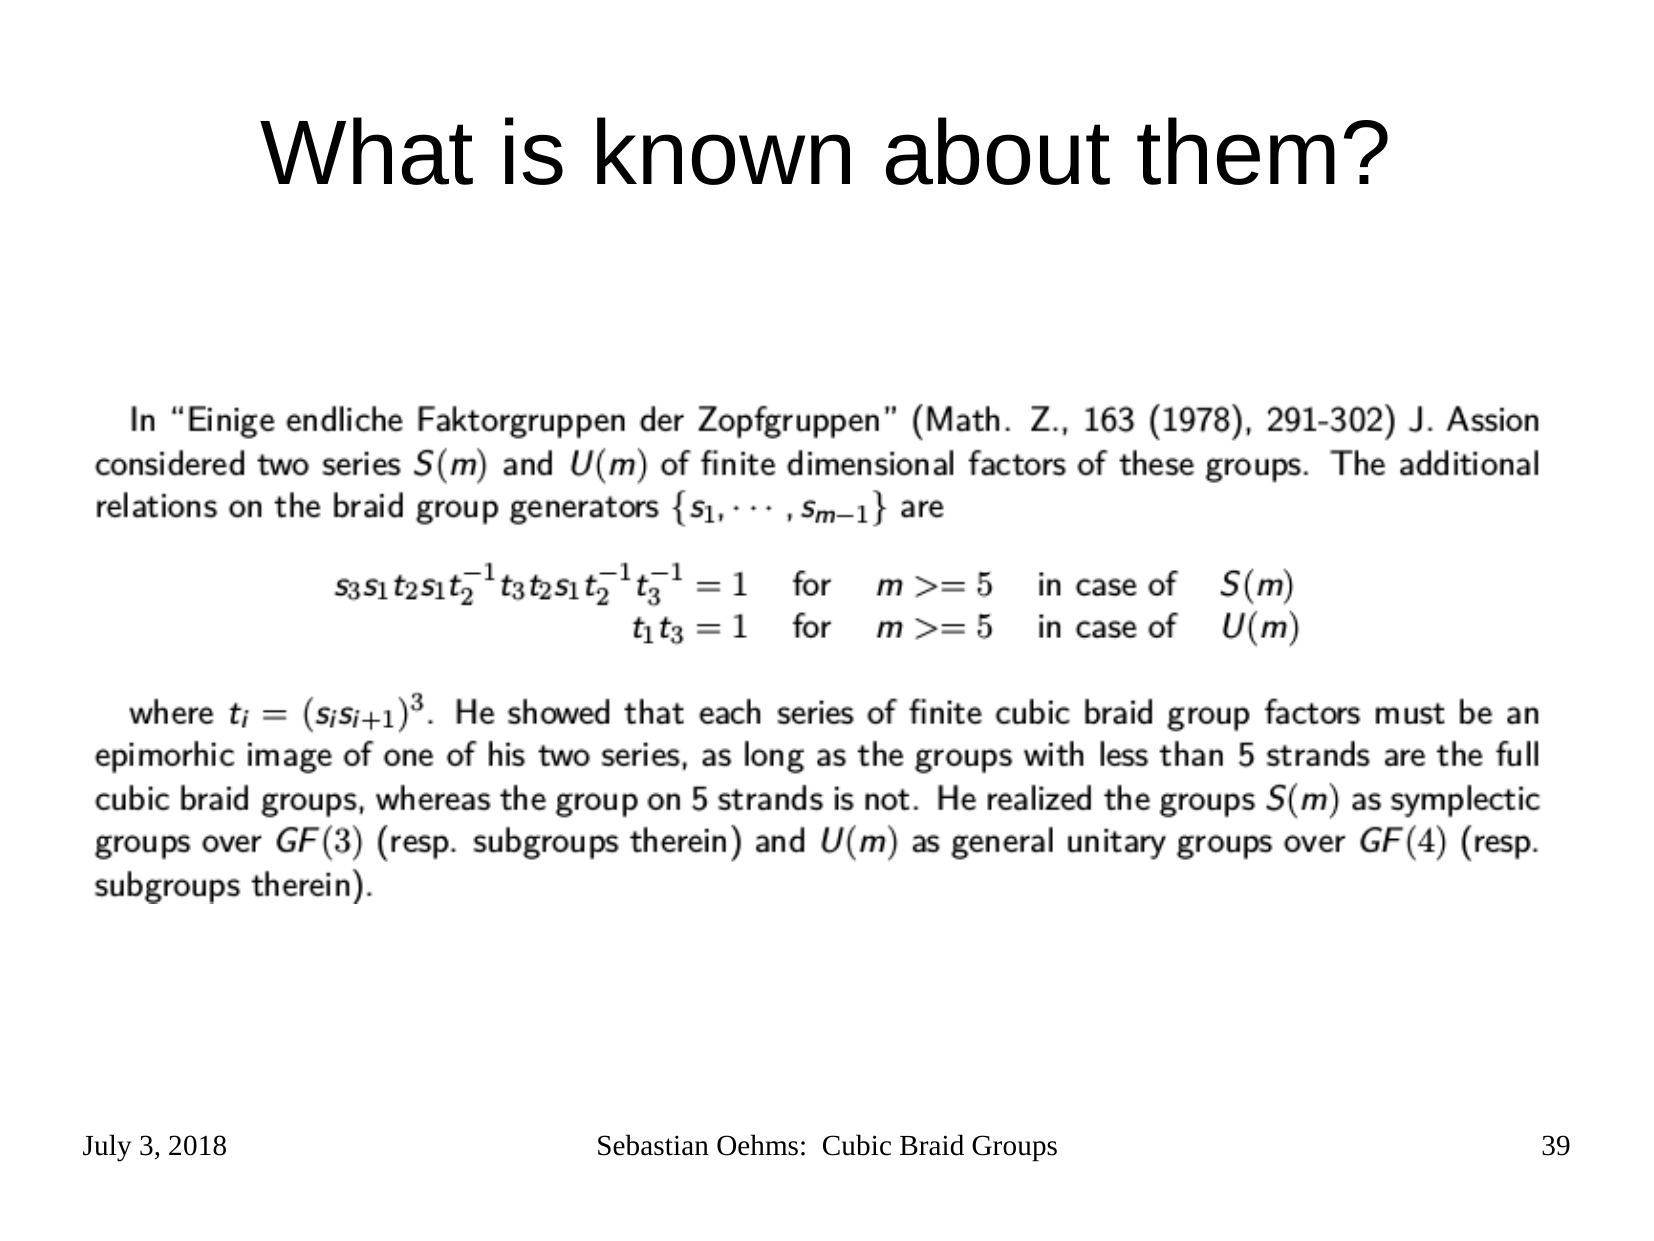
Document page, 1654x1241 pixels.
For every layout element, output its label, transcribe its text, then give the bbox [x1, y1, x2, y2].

picture [82, 395, 1571, 904]
title What is known about them? [82, 49, 1571, 257]
